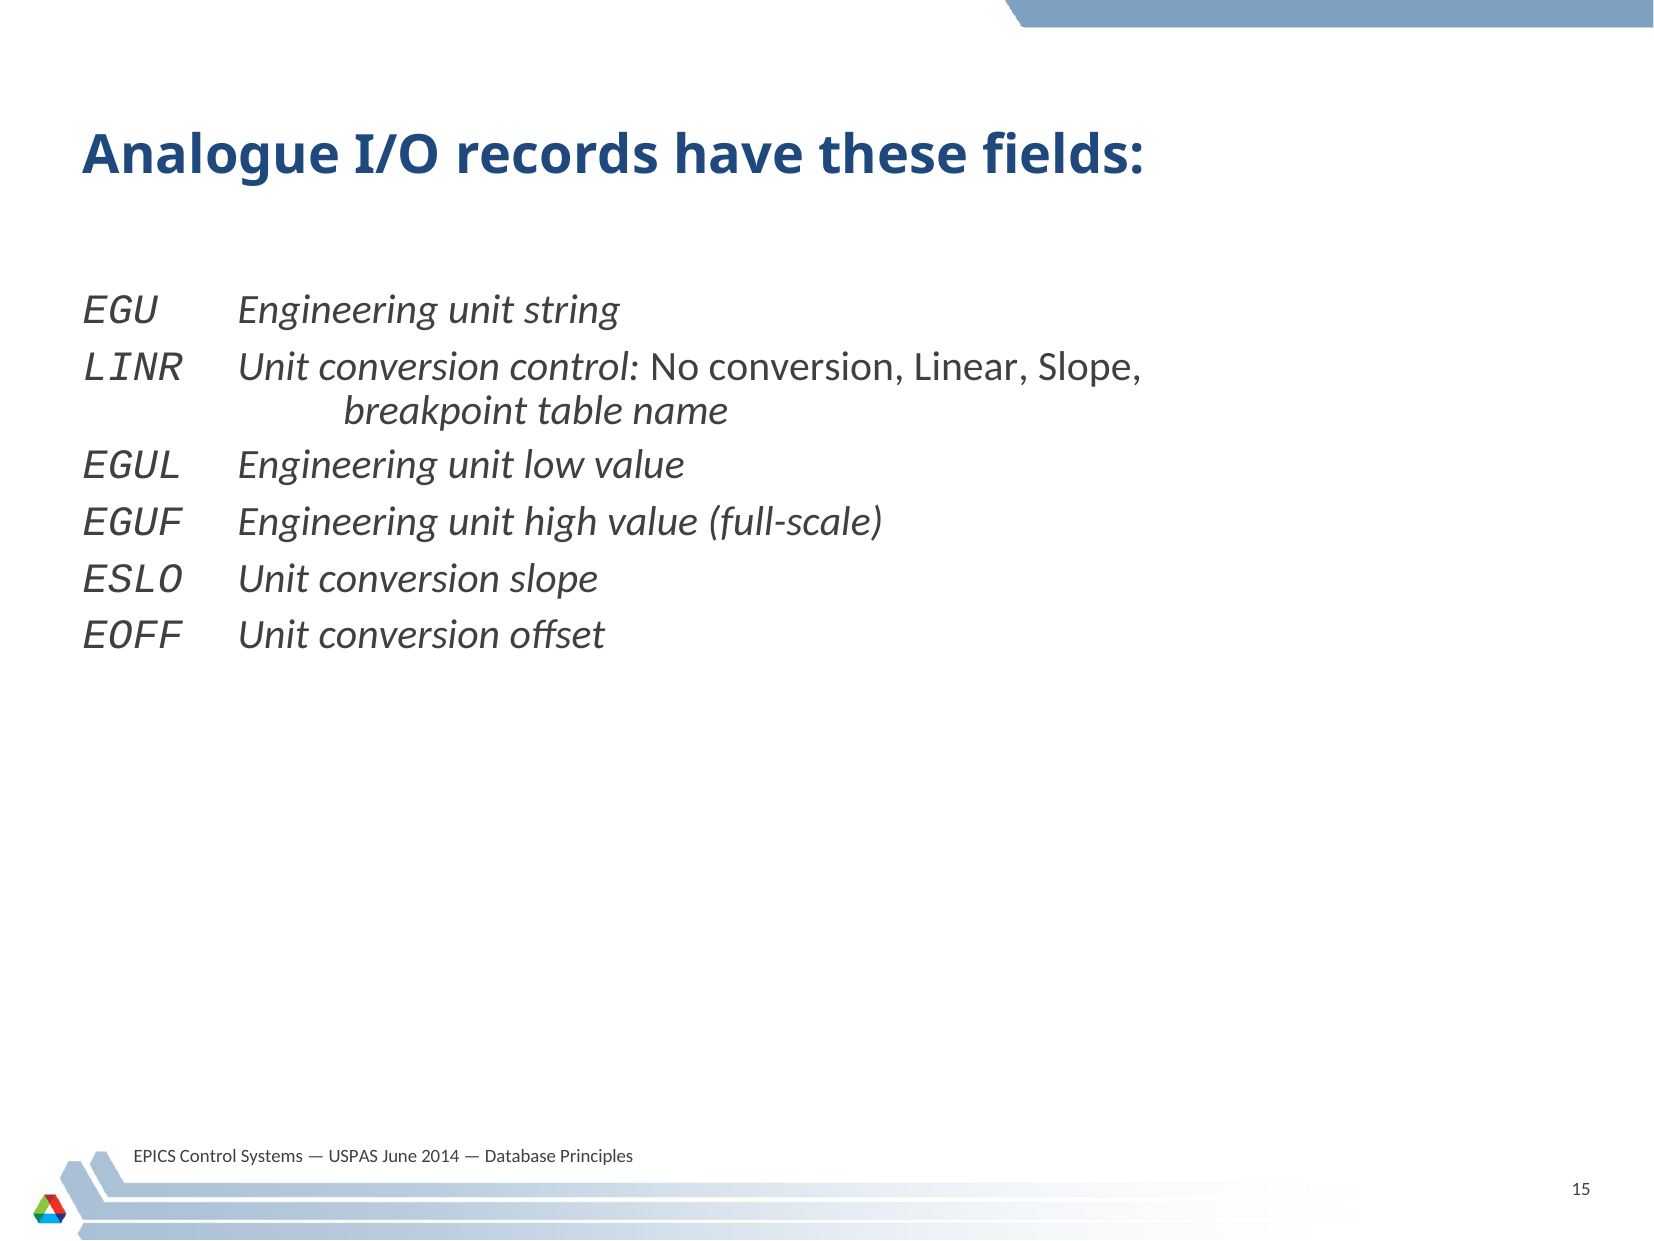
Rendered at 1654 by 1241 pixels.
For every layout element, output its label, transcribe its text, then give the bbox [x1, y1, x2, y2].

picture [0, 1143, 1654, 1240]
list EGU Engineering unit string LINR Unit conversion control: No conversion, Linear, Slope, breakpoint table name EGUL Engineering unit low value EGUF Engineering unit high value (full-scale) ESLO Unit conversion slope EOFF Unit conversion offset [82, 289, 1571, 1108]
title Analogue I/O records have these fields: [82, 121, 1571, 185]
picture [0, 0, 1654, 29]
